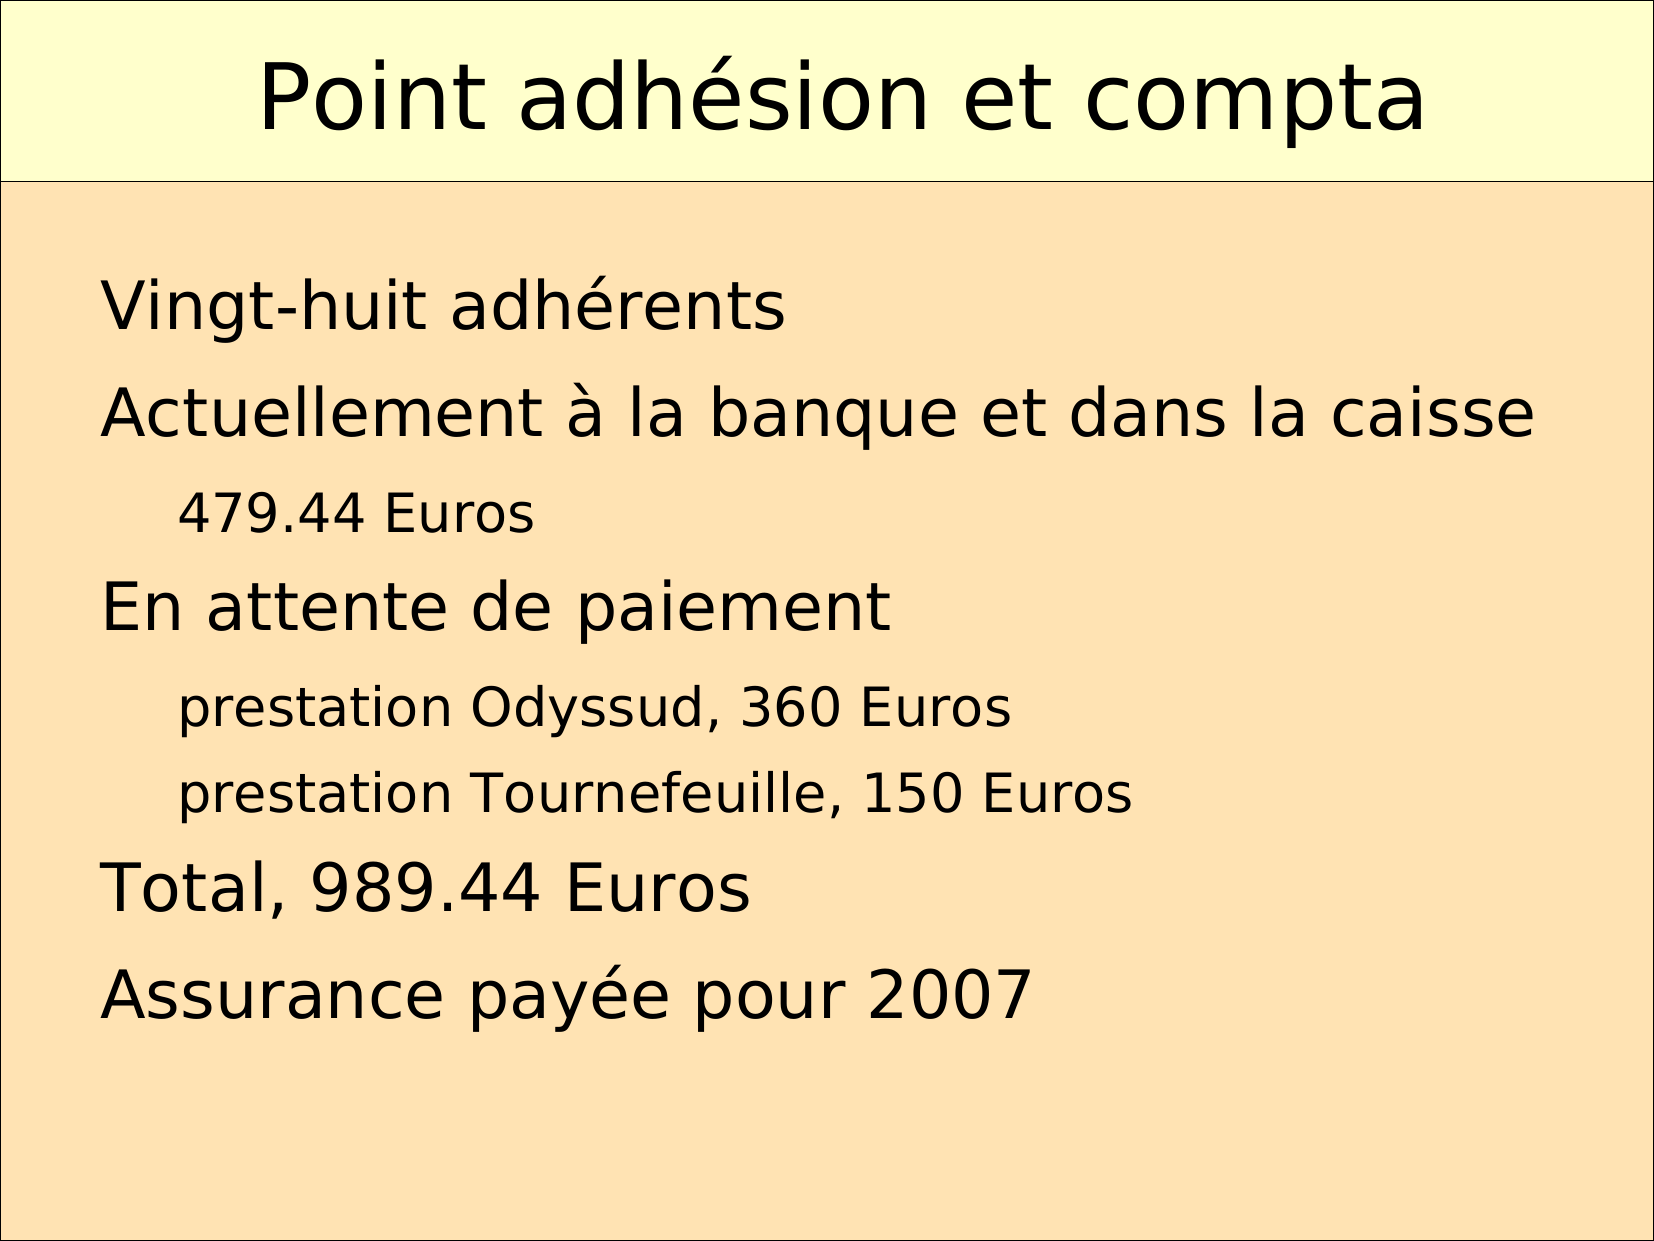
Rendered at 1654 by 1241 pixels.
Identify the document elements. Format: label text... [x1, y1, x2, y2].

list Vingt-huit adhérents Actuellement à la banque et dans la caisse 479.44 Euros En attente de paiement prestation Odyssud, 360 Euros prestation Tournefeuille, 150 Euros Total, 989.44 Euros Assurance payée pour 2007 [82, 267, 1571, 1113]
title Point adhésion et compta [135, 37, 1552, 158]
